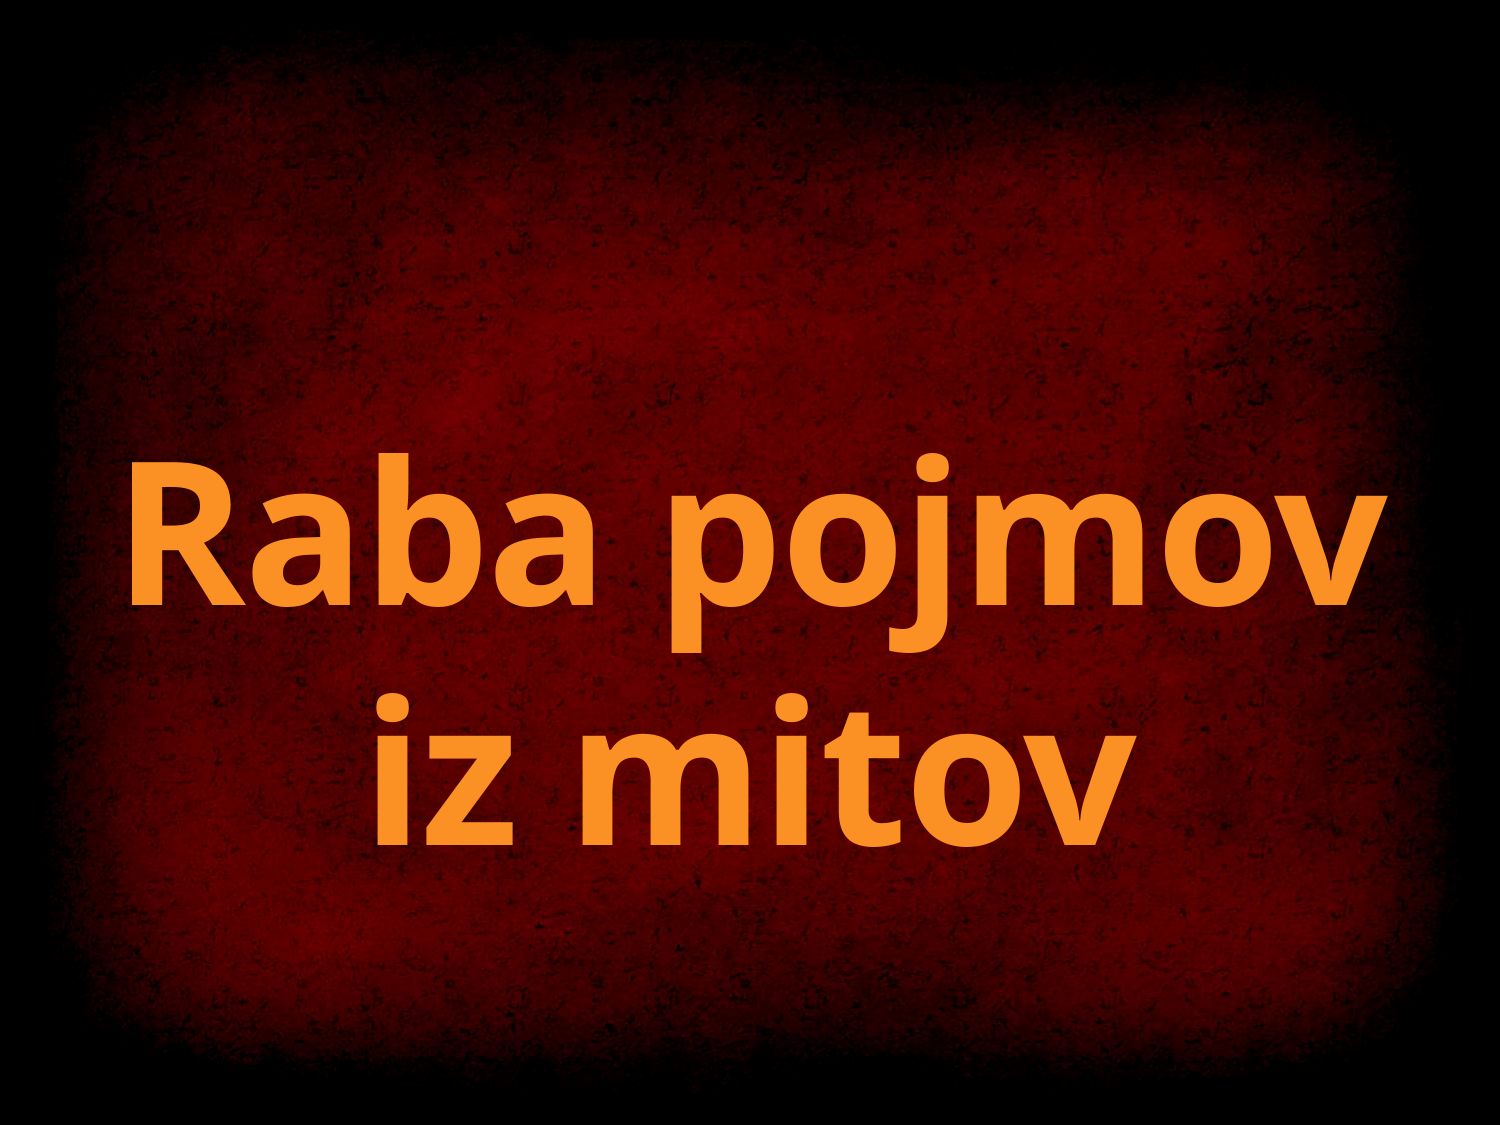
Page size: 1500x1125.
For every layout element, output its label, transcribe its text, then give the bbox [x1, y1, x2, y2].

title Raba pojmov iz mitov [75, 302, 1425, 894]
picture [0, 0, 1500, 1125]
